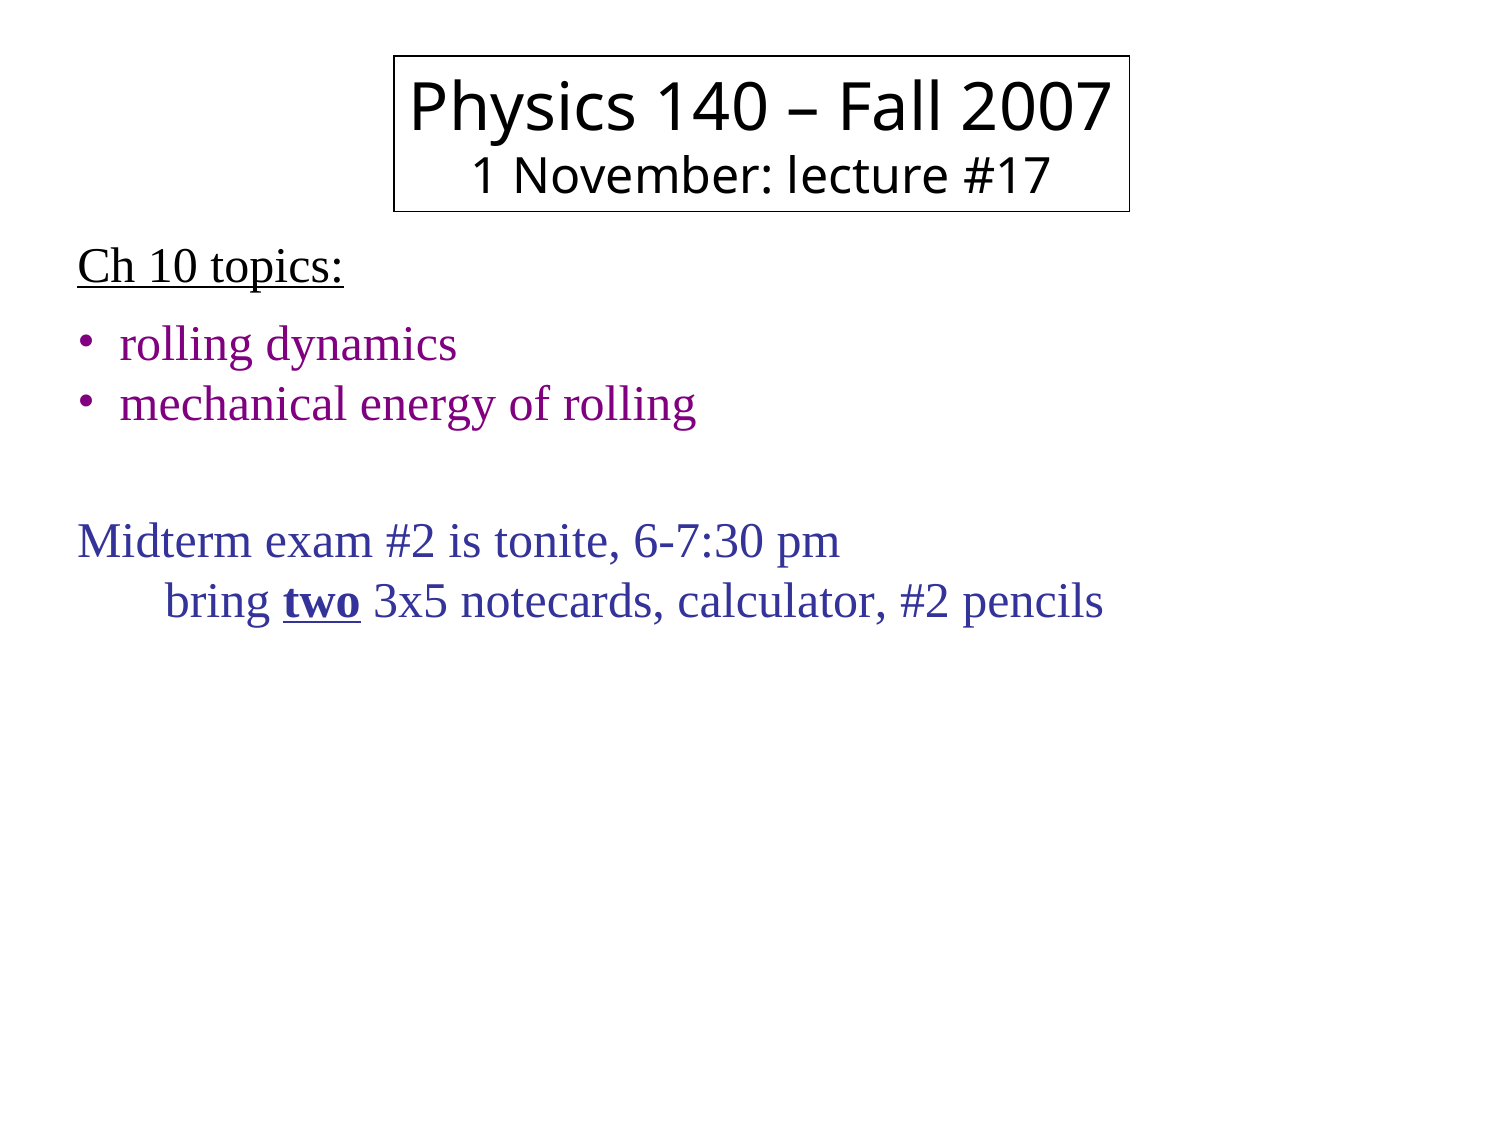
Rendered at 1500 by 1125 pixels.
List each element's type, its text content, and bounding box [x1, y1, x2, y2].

text_box Physics 140 – Fall 2007 1 November: lecture #17 [393, 55, 1130, 212]
text_box Midterm exam #2 is tonite, 6-7:30 pm bring two 3x5 notecards, calculator, #2 pencils [62, 499, 1476, 636]
text_box Ch 10 topics: rolling dynamics mechanical energy of rolling [62, 224, 1413, 439]
